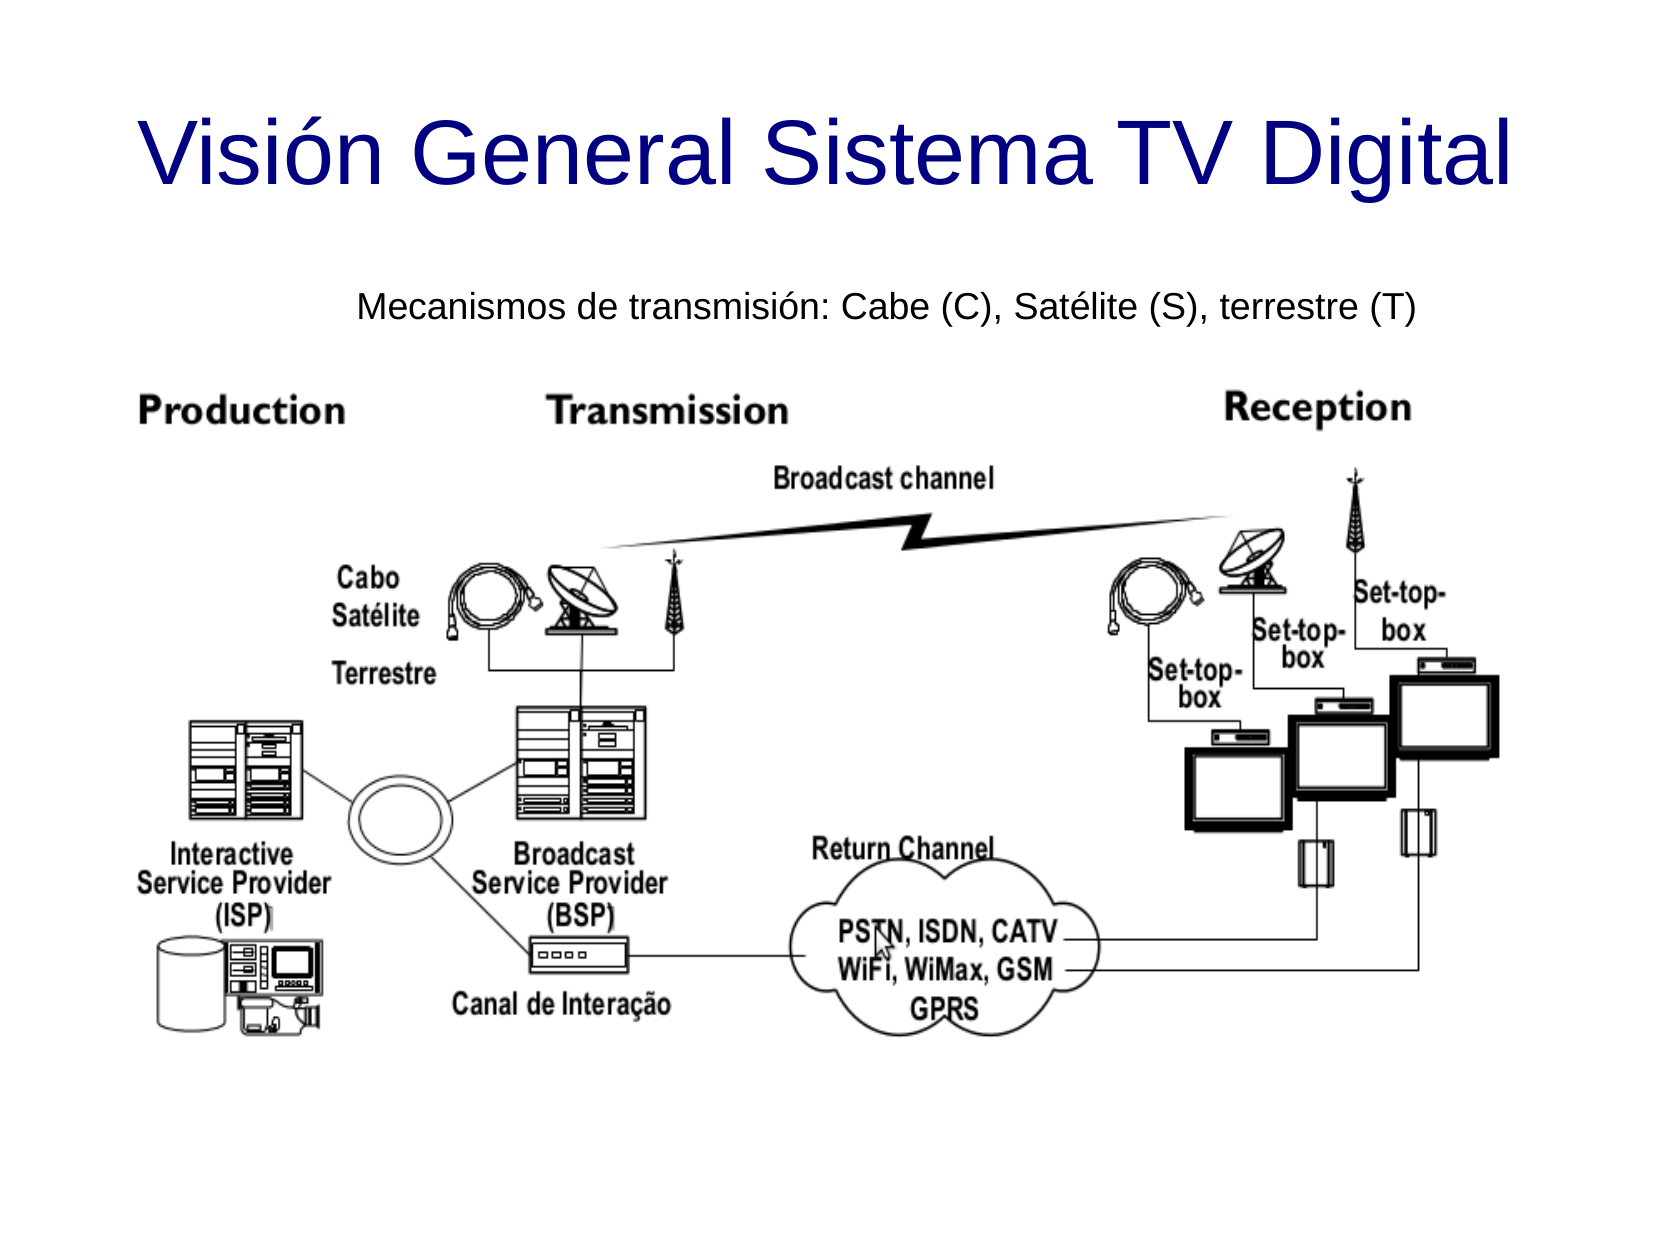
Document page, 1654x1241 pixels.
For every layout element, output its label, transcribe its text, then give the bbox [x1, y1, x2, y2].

picture [82, 352, 1538, 1118]
title Visión General Sistema TV Digital [82, 49, 1571, 257]
text_box Mecanismos de transmisión: Cabe (C), Satélite (S), terrestre (T) [341, 278, 1433, 335]
